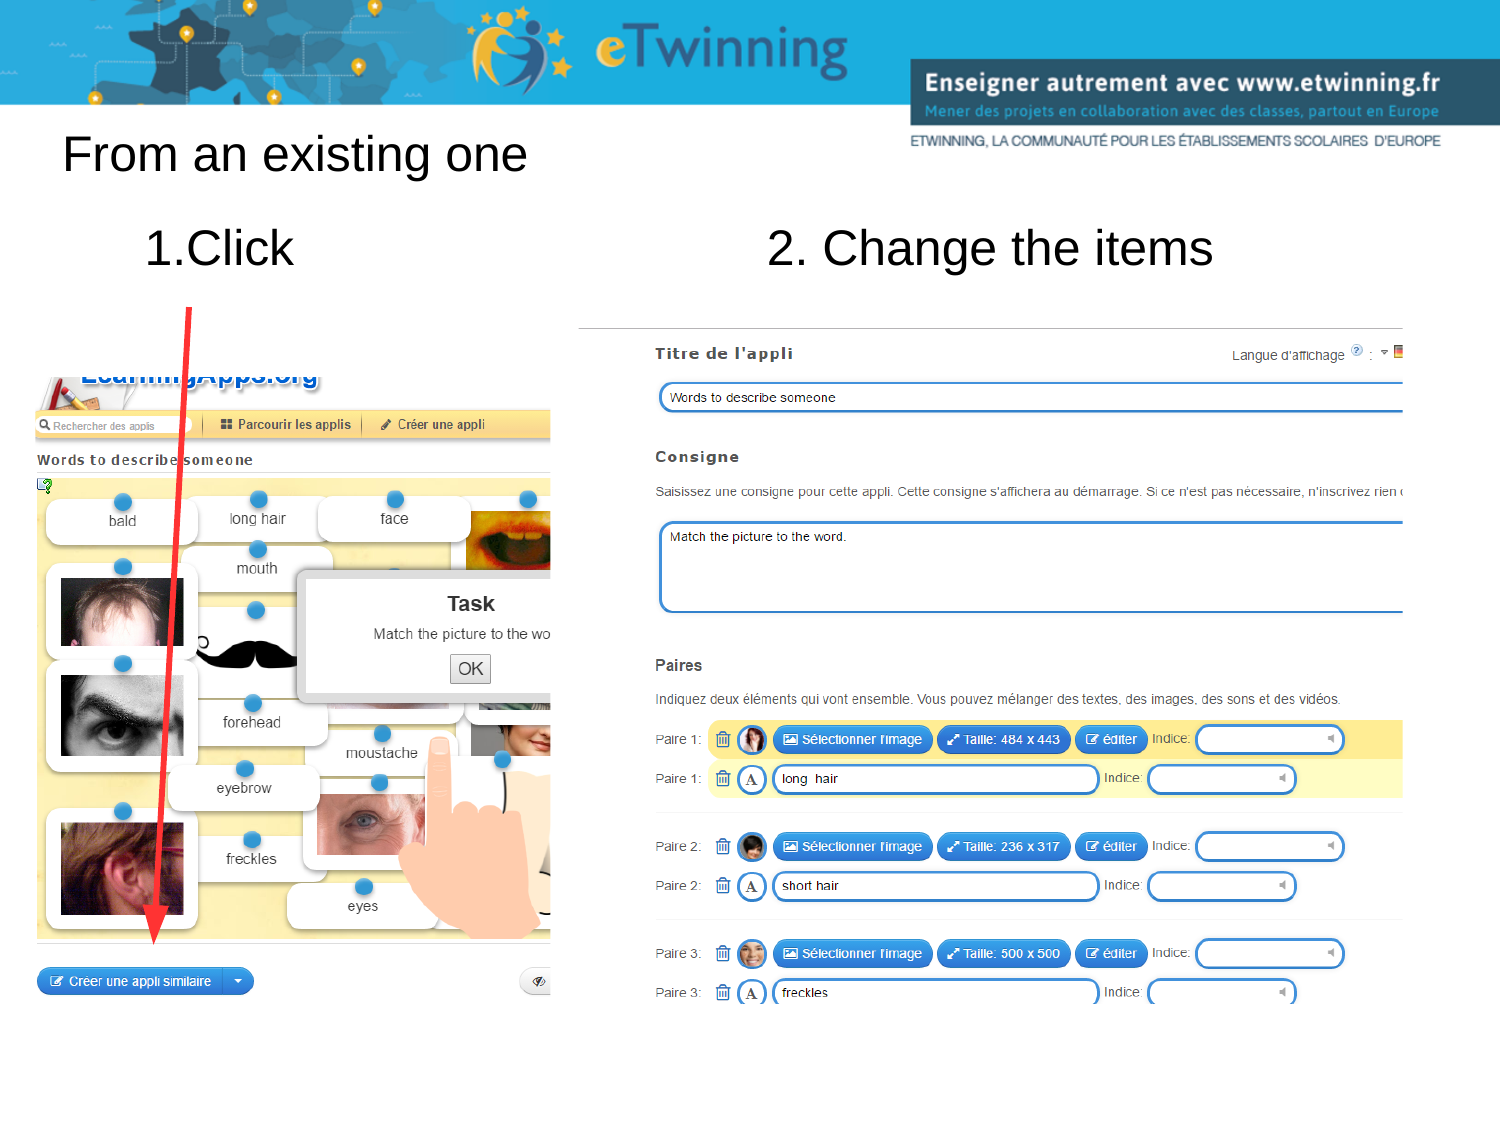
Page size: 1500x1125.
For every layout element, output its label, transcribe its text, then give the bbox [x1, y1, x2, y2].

picture [35, 377, 551, 1000]
picture [578, 328, 1403, 1004]
picture [0, 0, 1500, 154]
text_box 2. Change the items [752, 212, 1241, 284]
text_box 1.Click [129, 212, 421, 284]
text_box From an existing one [47, 118, 703, 189]
